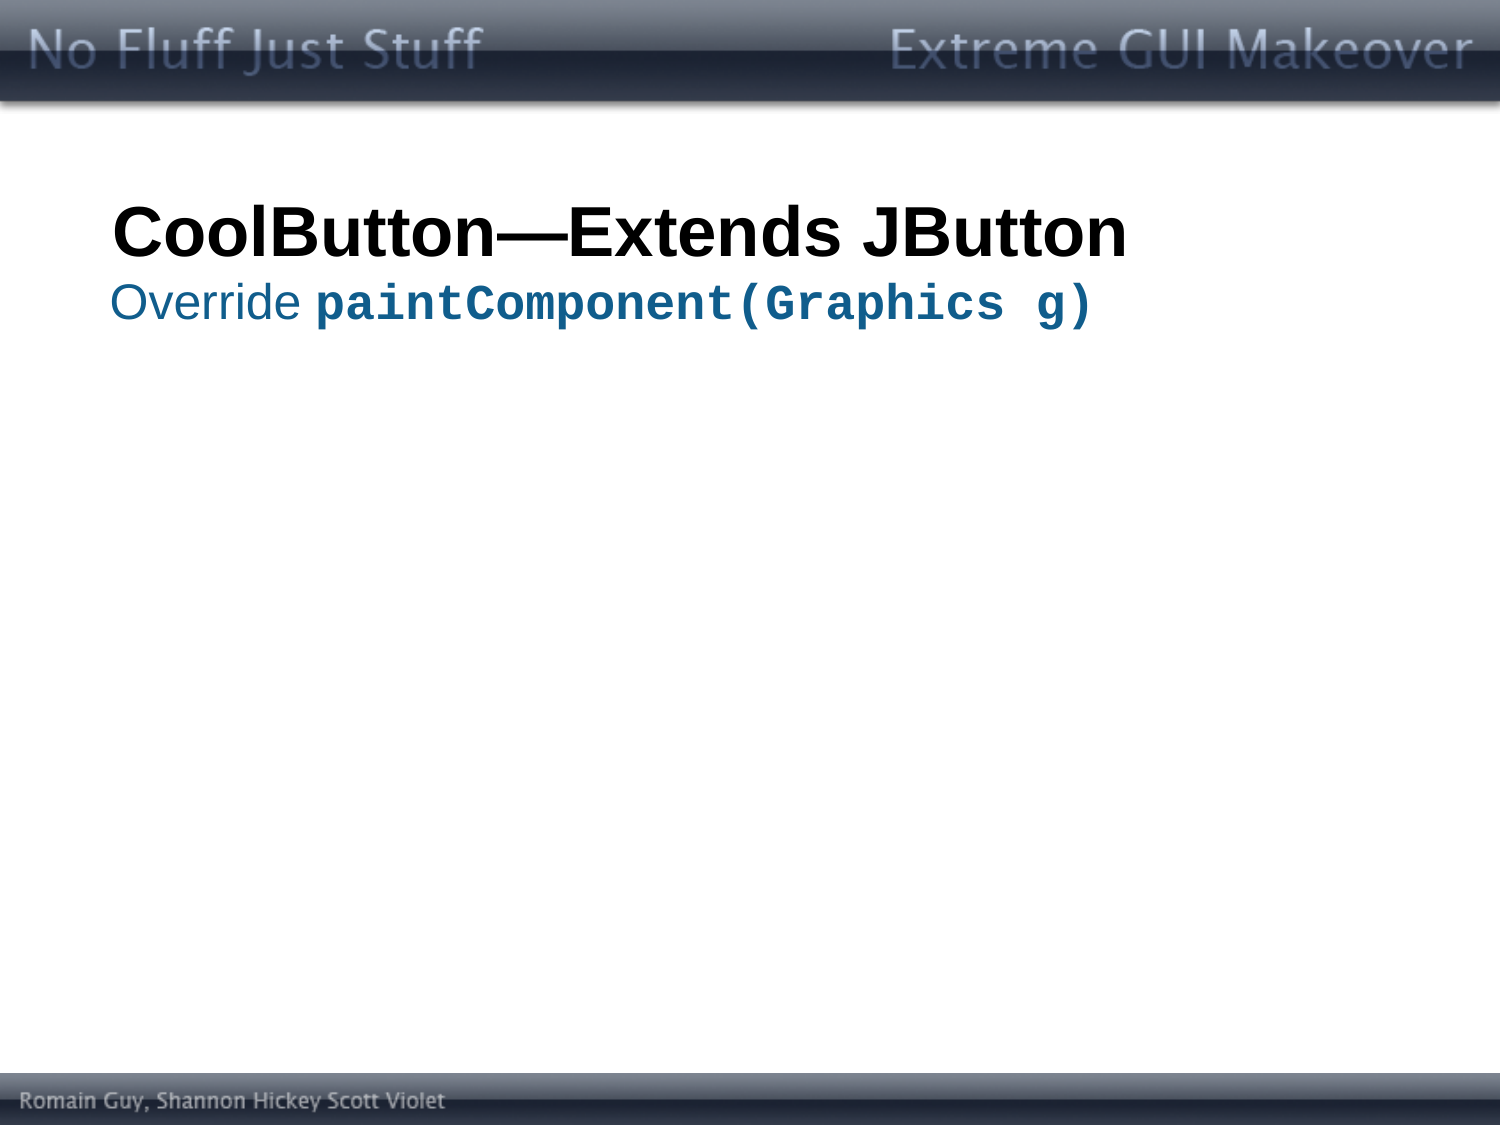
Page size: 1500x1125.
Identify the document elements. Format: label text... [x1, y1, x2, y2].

picture [0, 0, 1500, 114]
picture [0, 1073, 1500, 1125]
title CoolButton—Extends JButton [112, 119, 1417, 271]
text_box Override paintComponent(Graphics g) [101, 262, 1377, 352]
